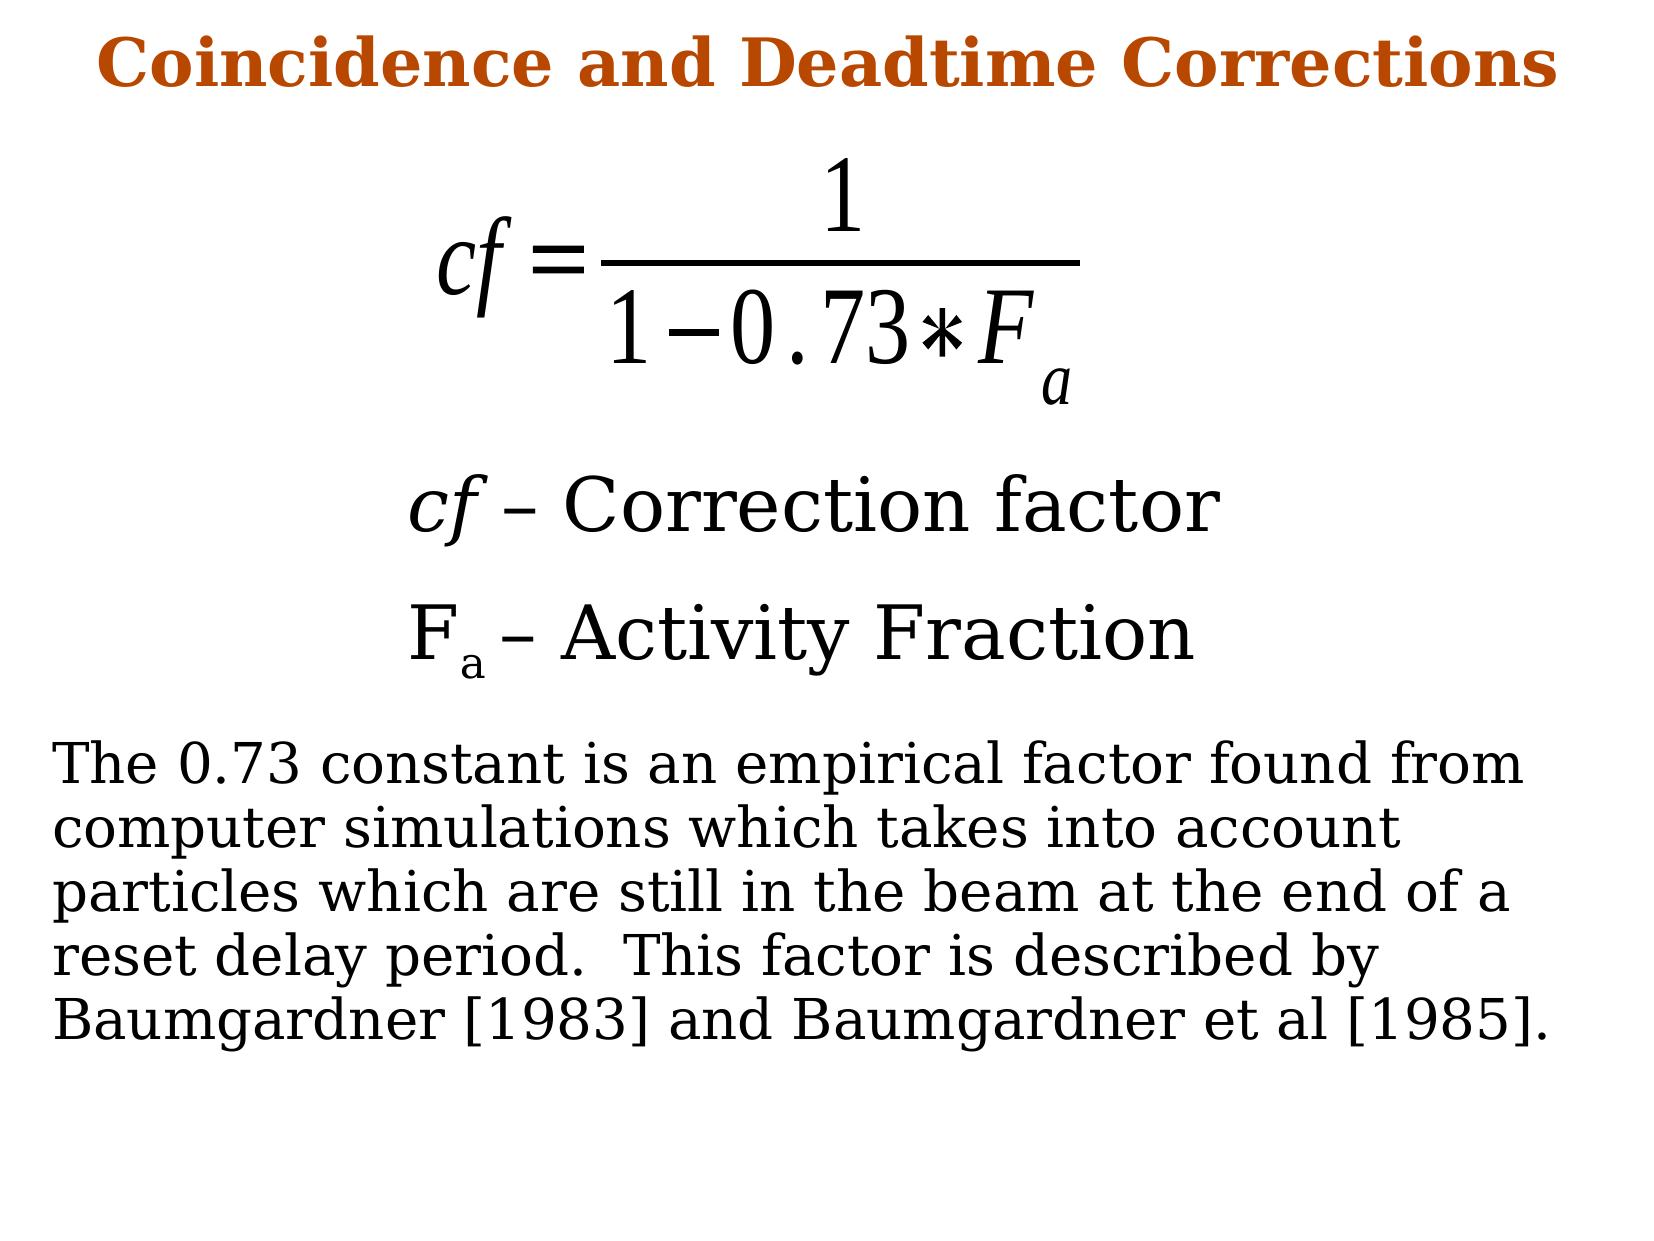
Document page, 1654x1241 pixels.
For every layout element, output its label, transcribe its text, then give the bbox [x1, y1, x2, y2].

text_box cf – Correction factor Fa – Activity Fraction [393, 454, 1238, 678]
text_box Fa – Activity Fraction [139, 496, 1565, 711]
chart [414, 135, 1115, 419]
text_box Coincidence and Deadtime Corrections [1, 17, 1654, 110]
text_box The 0.73 constant is an empirical factor found from computer simulations which takes into account particles which are still in the beam at the end of a reset delay period. This factor is described by Baumgardner [1983] and Baumgardner et al [1985]. [37, 724, 1613, 1090]
